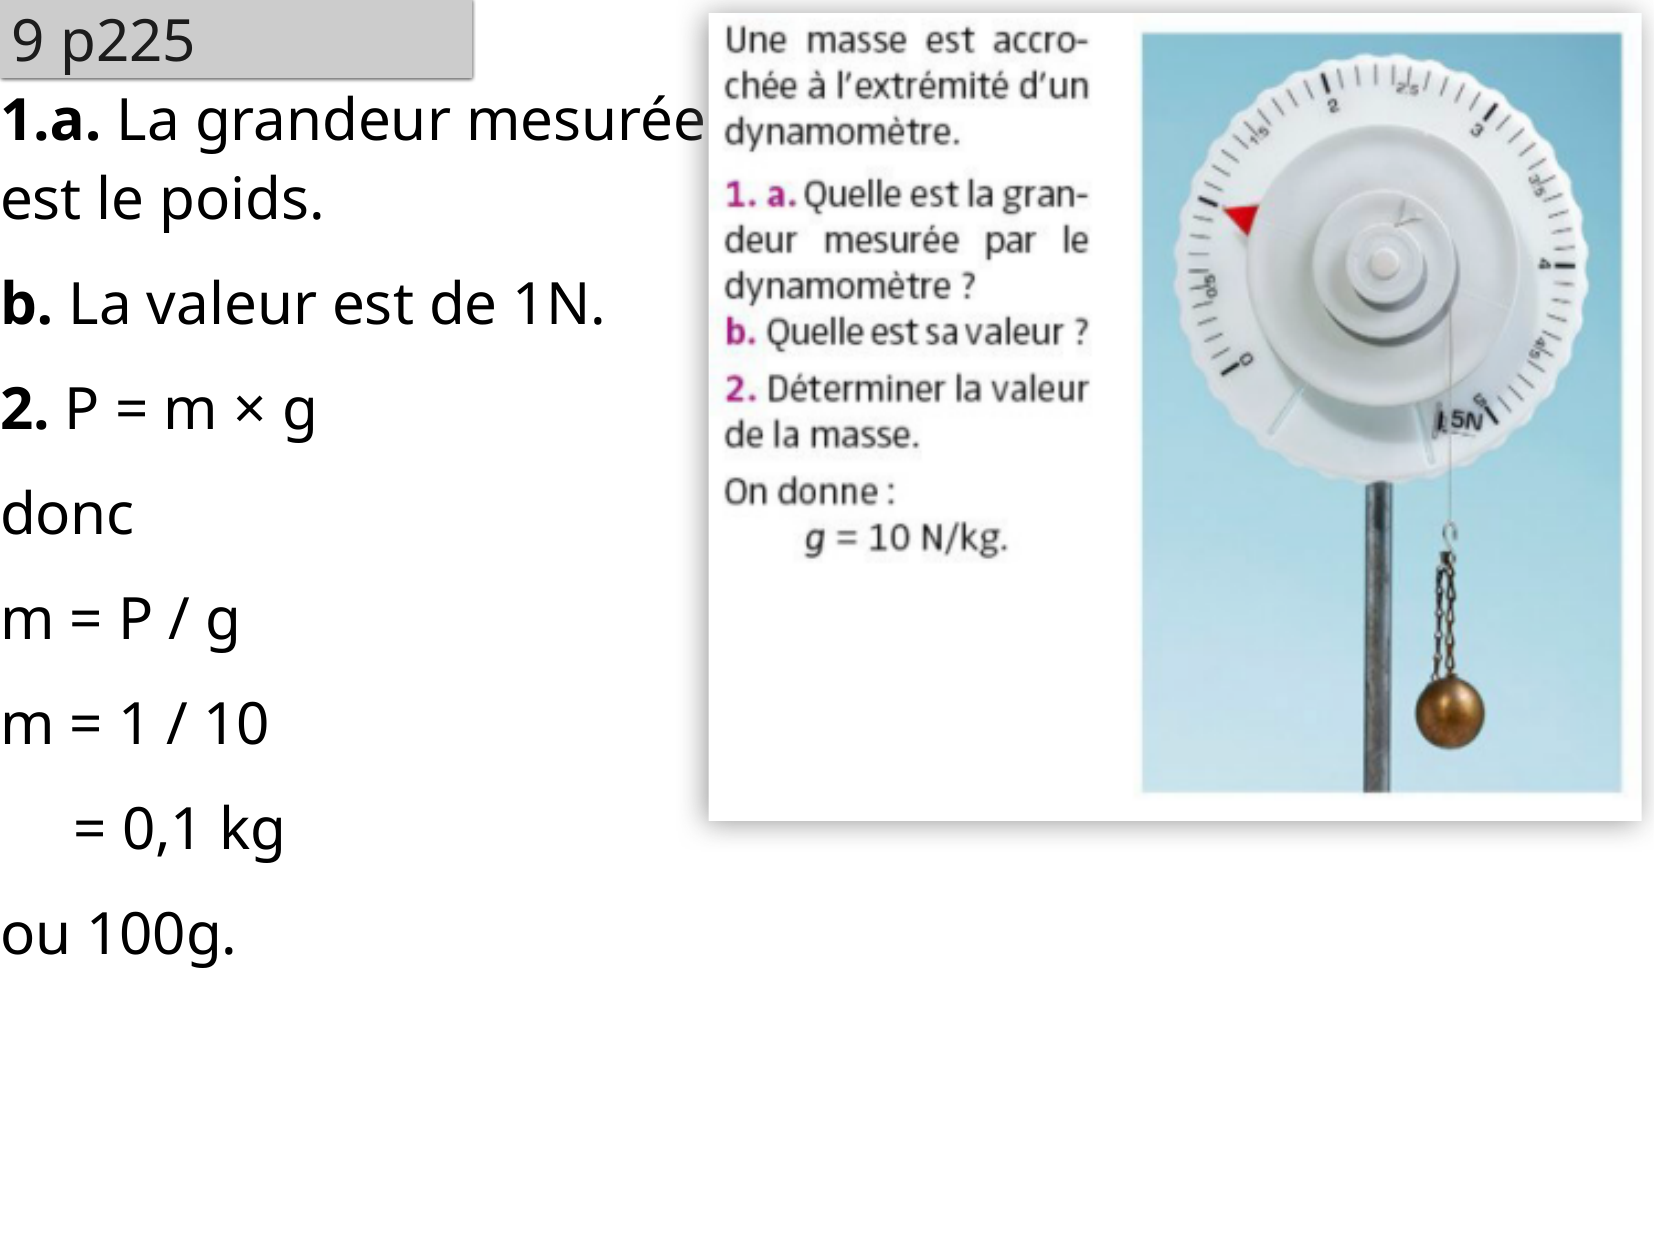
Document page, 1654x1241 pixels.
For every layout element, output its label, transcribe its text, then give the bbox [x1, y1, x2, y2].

list 1.a. La grandeur mesurée est le poids. b. La valeur est de 1N. 2. P = m × g donc m = P / g m = 1 / 10 = 0,1 kg ou 100g. [0, 78, 1654, 1241]
picture [708, 13, 1642, 821]
title 9 p225 [0, 0, 473, 78]
